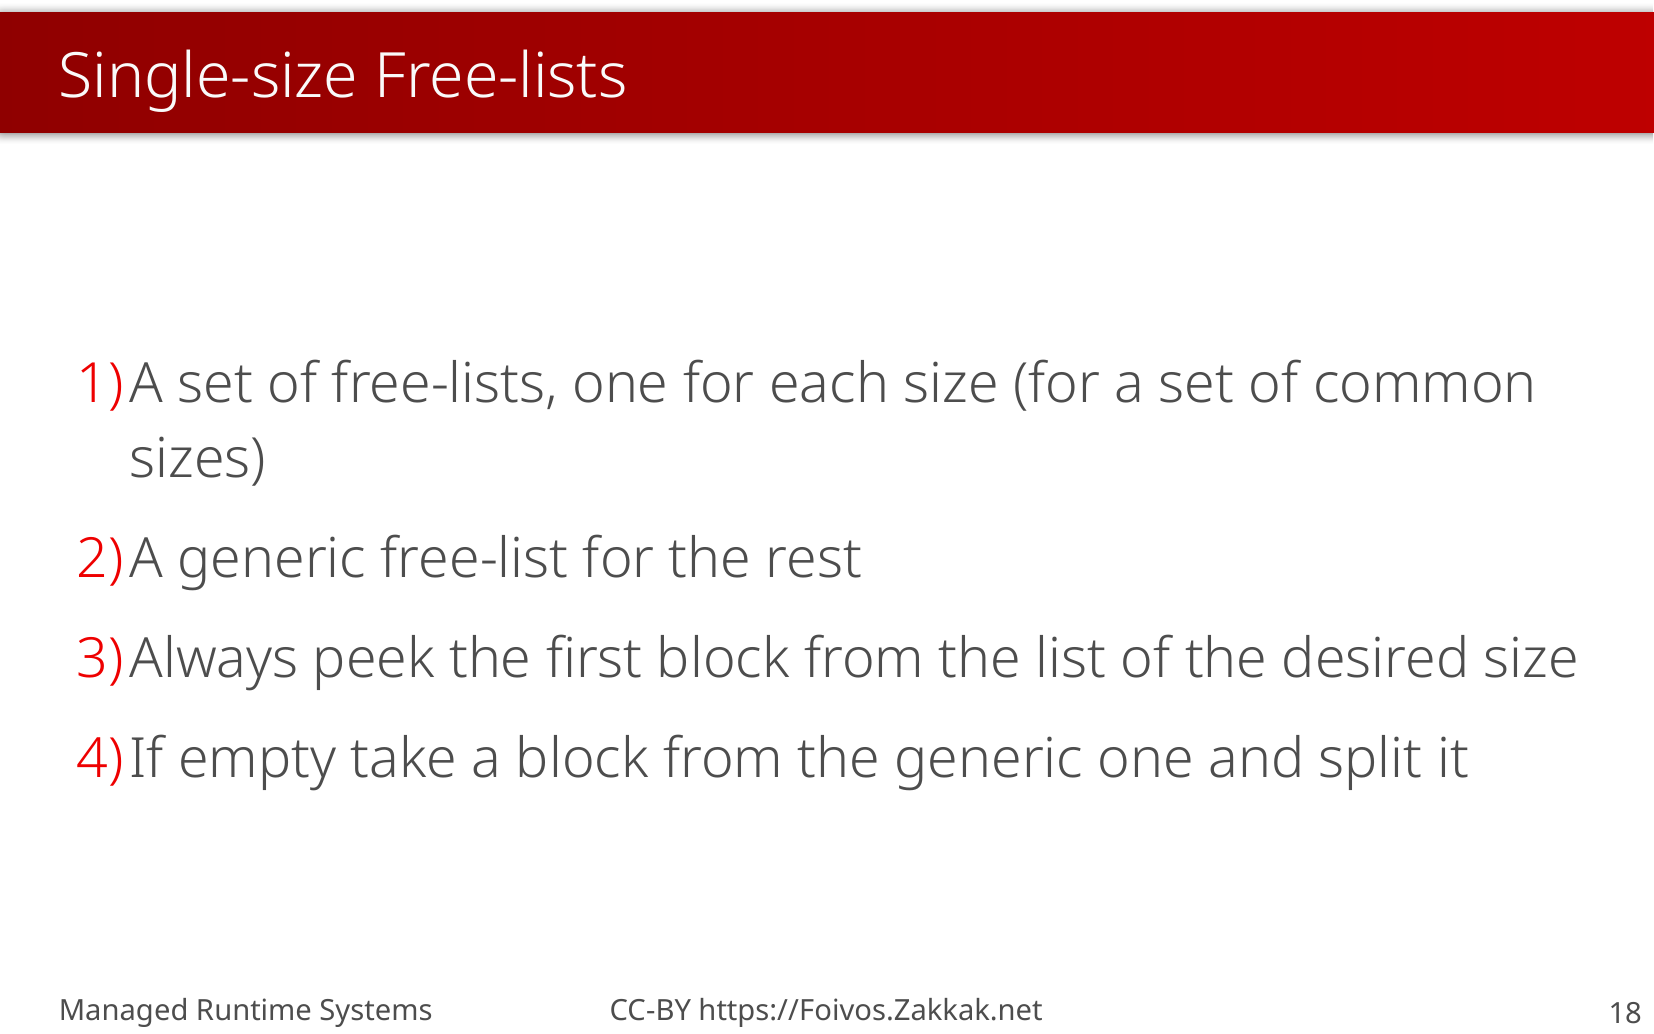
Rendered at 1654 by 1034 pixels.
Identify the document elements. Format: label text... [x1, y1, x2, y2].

title Single-size Free-lists [58, 7, 1329, 139]
list A set of free-lists, one for each size (for a set of common sizes) A generic free-list for the rest Always peek the first block from the list of the desired size If empty take a block from the generic one and split it [58, 177, 1594, 960]
